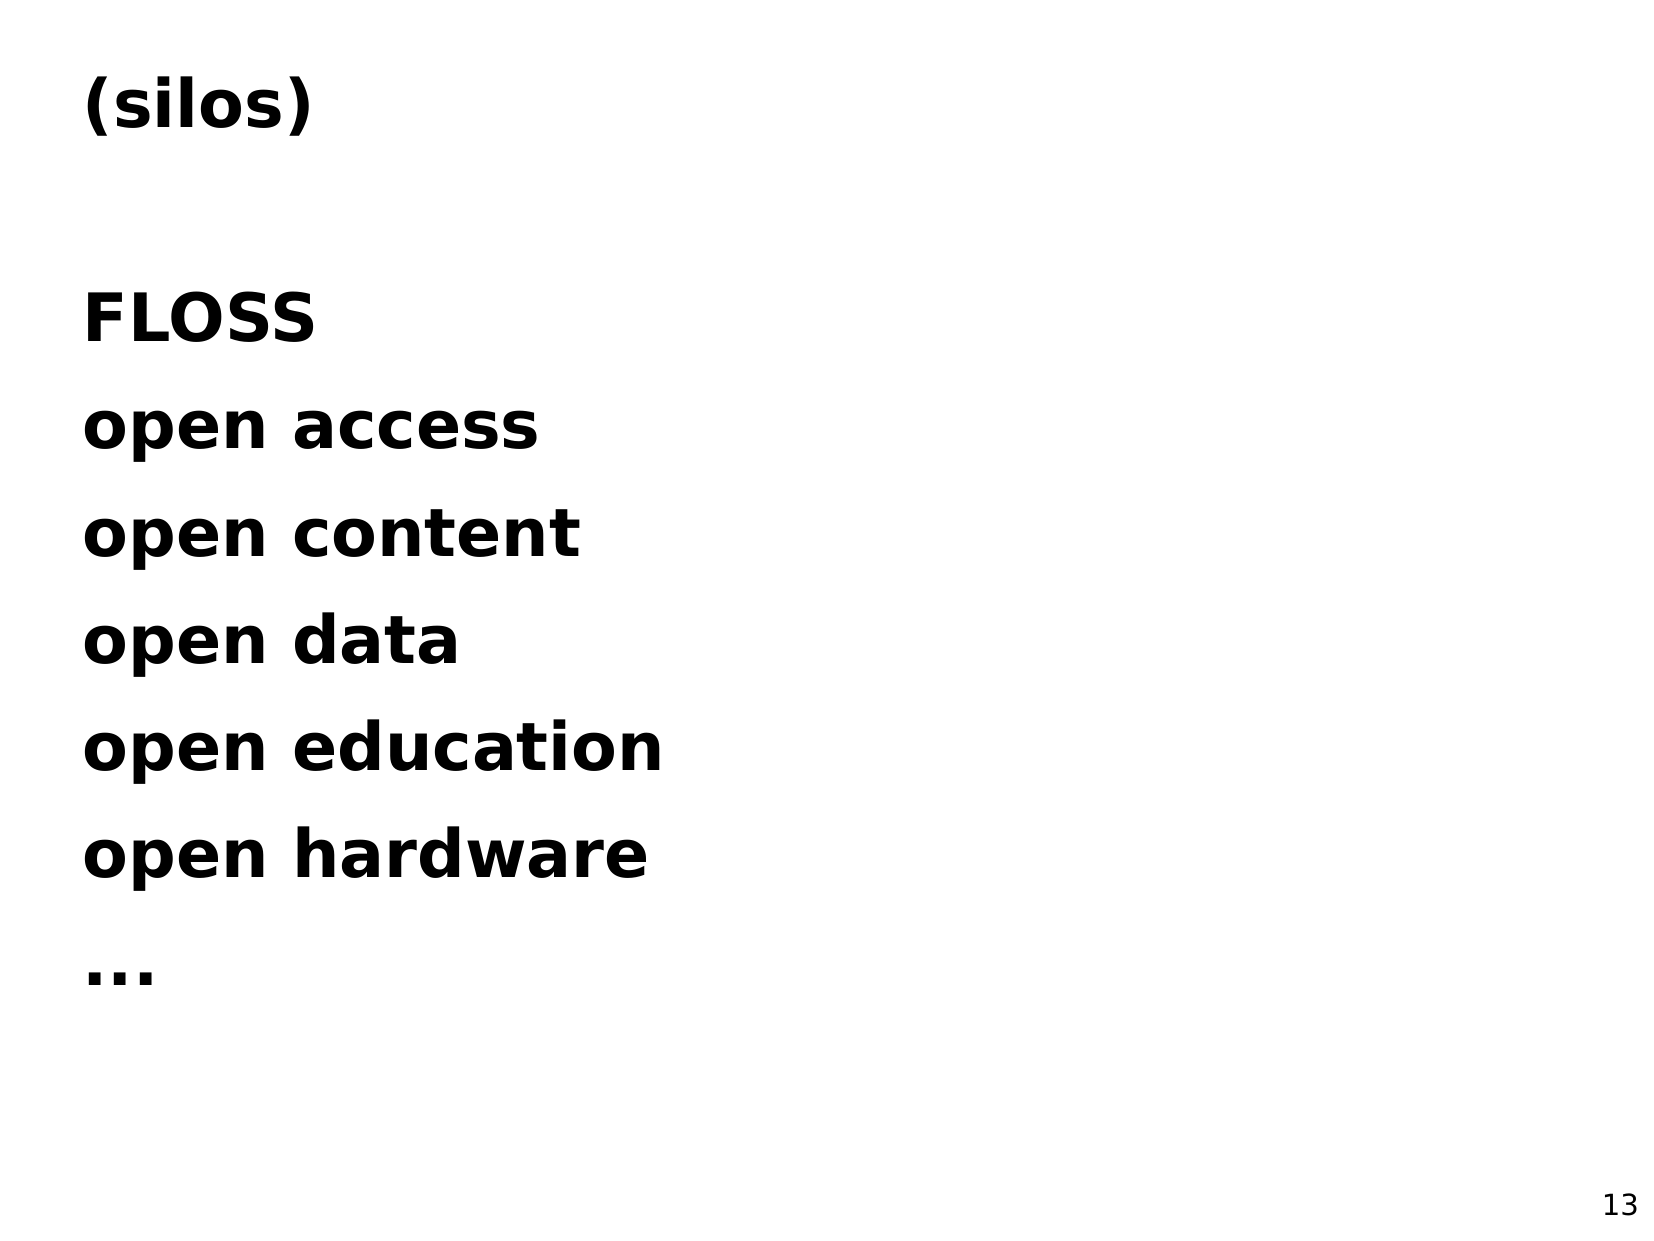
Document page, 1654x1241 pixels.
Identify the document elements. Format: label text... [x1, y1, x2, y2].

list (silos) FLOSS open access open content open data open education open hardware ... [82, 65, 1571, 1109]
